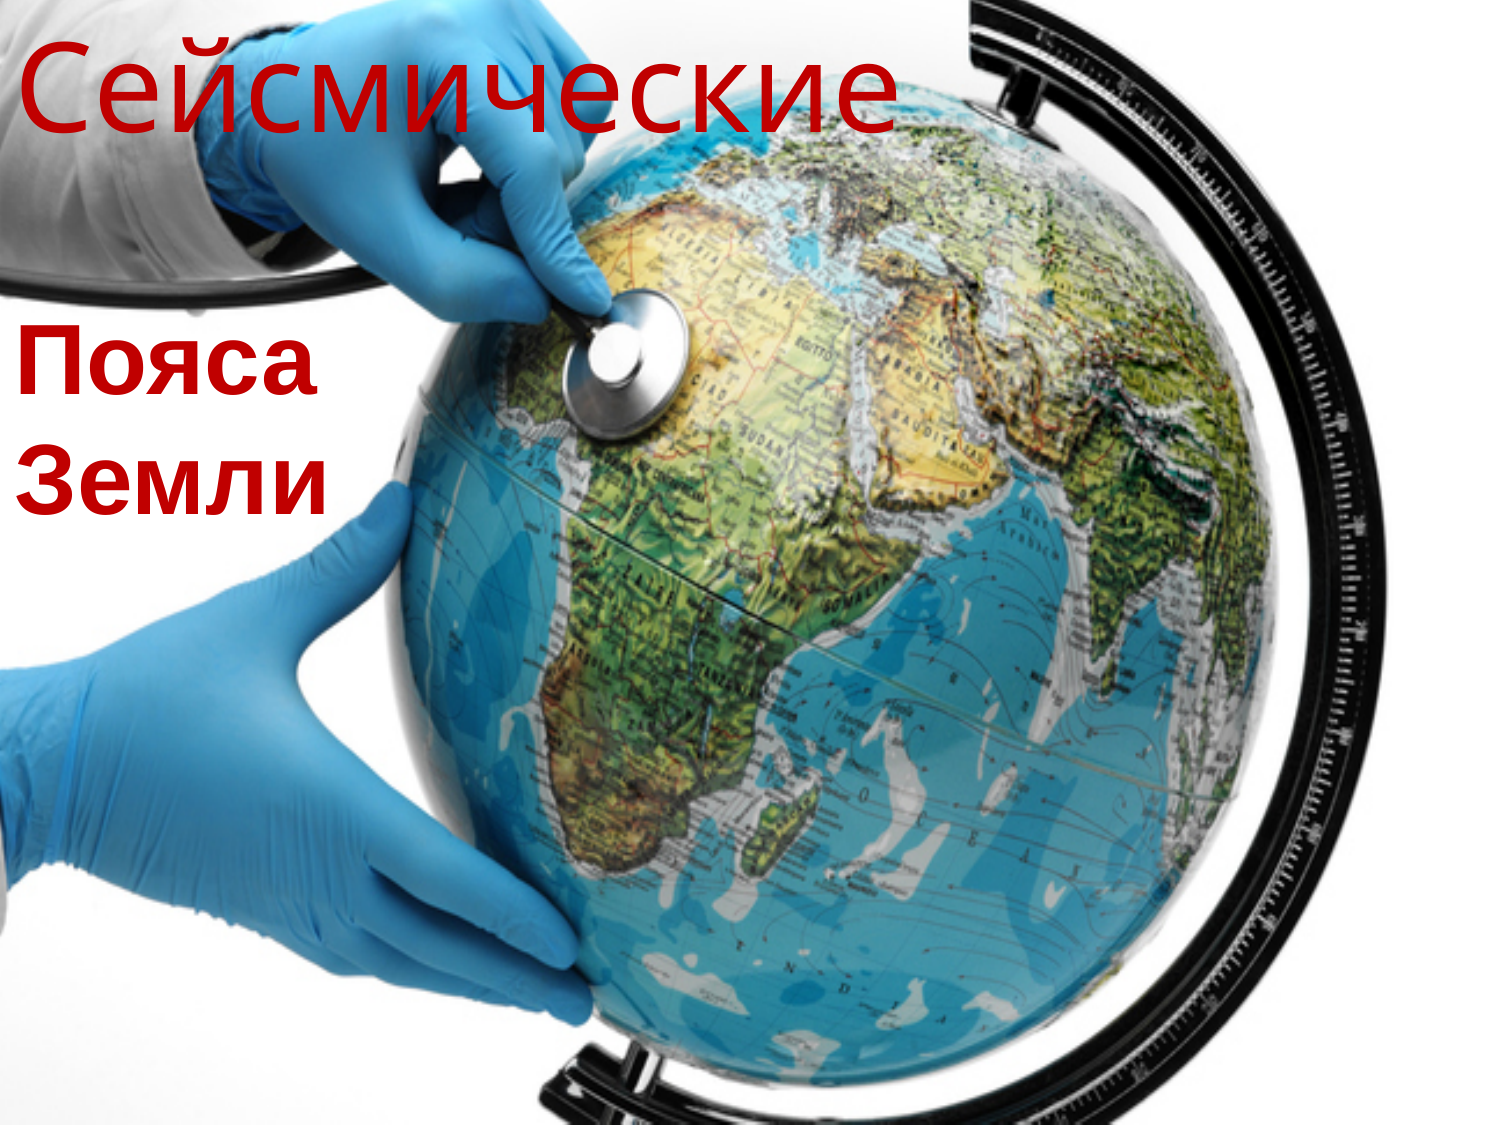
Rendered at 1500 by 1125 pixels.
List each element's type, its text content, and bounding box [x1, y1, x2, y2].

text_box Пояса Земли [0, 287, 438, 543]
title Сейсмические [0, 0, 1038, 925]
picture [0, 0, 1500, 1125]
